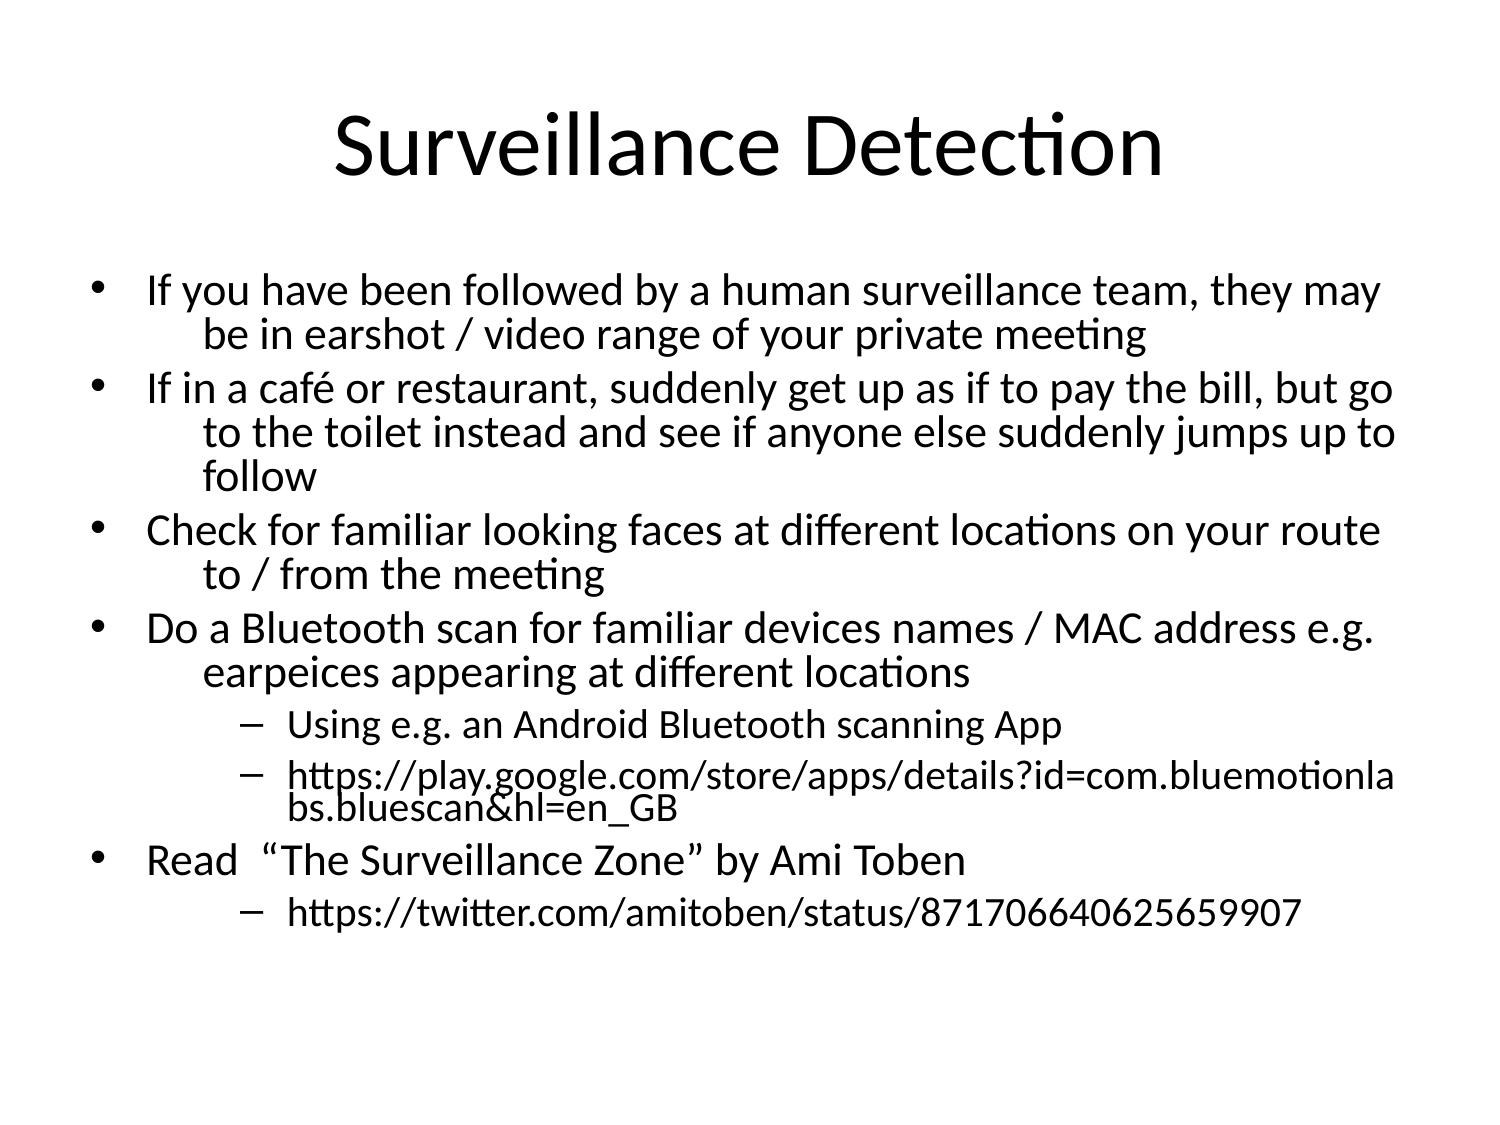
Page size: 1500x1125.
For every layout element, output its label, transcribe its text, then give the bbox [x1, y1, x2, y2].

title Surveillance Detection [75, 45, 1426, 233]
list If you have been followed by a human surveillance team, they may be in earshot / video range of your private meeting If in a café or restaurant, suddenly get up as if to pay the bill, but go to the toilet instead and see if anyone else suddenly jumps up to follow Check for familiar looking faces at different locations on your route to / from the meeting Do a Bluetooth scan for familiar devices names / MAC address e.g. earpeices appearing at different locations Using e.g. an Android Bluetooth scanning App https://play.google.com/store/apps/details?id=com.bluemotionlabs.bluescan&hl=en_GB Read “The Surveillance Zone” by Ami Toben https://twitter.com/amitoben/status/871706640625659907 [75, 262, 1426, 1005]
